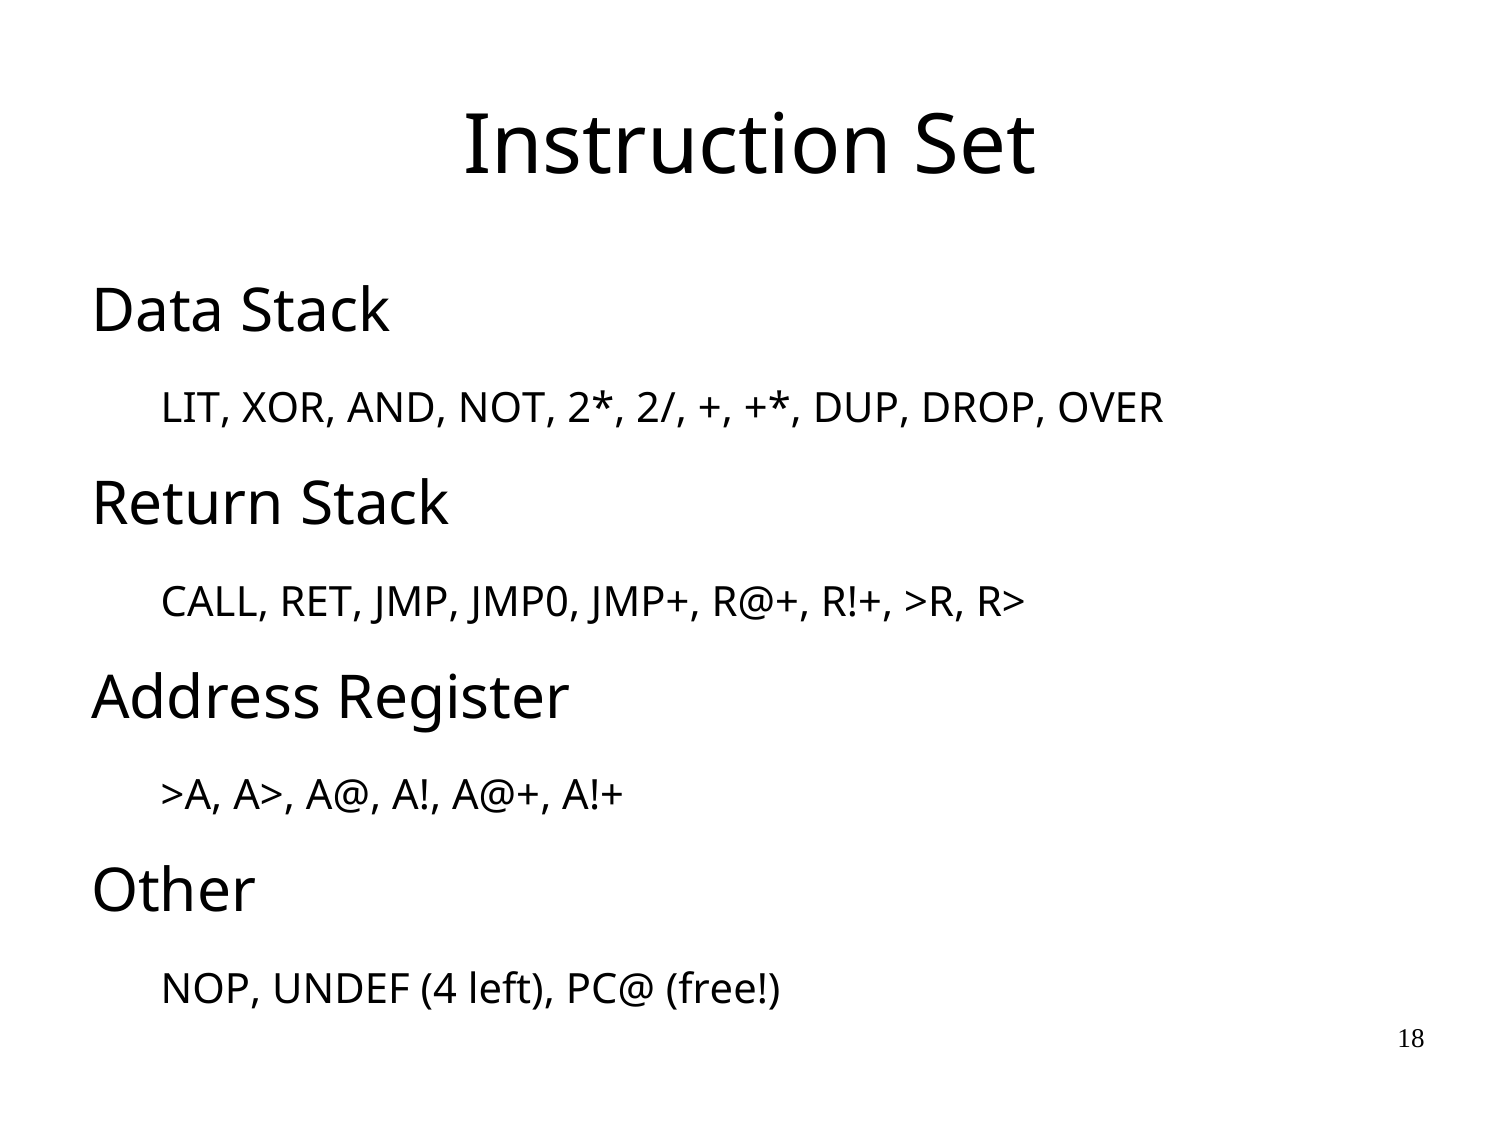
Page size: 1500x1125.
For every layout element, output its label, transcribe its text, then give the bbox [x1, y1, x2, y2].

title Instruction Set [75, 86, 1426, 191]
list Data Stack LIT, XOR, AND, NOT, 2*, 2/, +, +*, DUP, DROP, OVER Return Stack CALL, RET, JMP, JMP0, JMP+, R@+, R!+, >R, R> Address Register >A, A>, A@, A!, A@+, A!+ Other NOP, UNDEF (4 left), PC@ (free!) [75, 263, 1426, 945]
